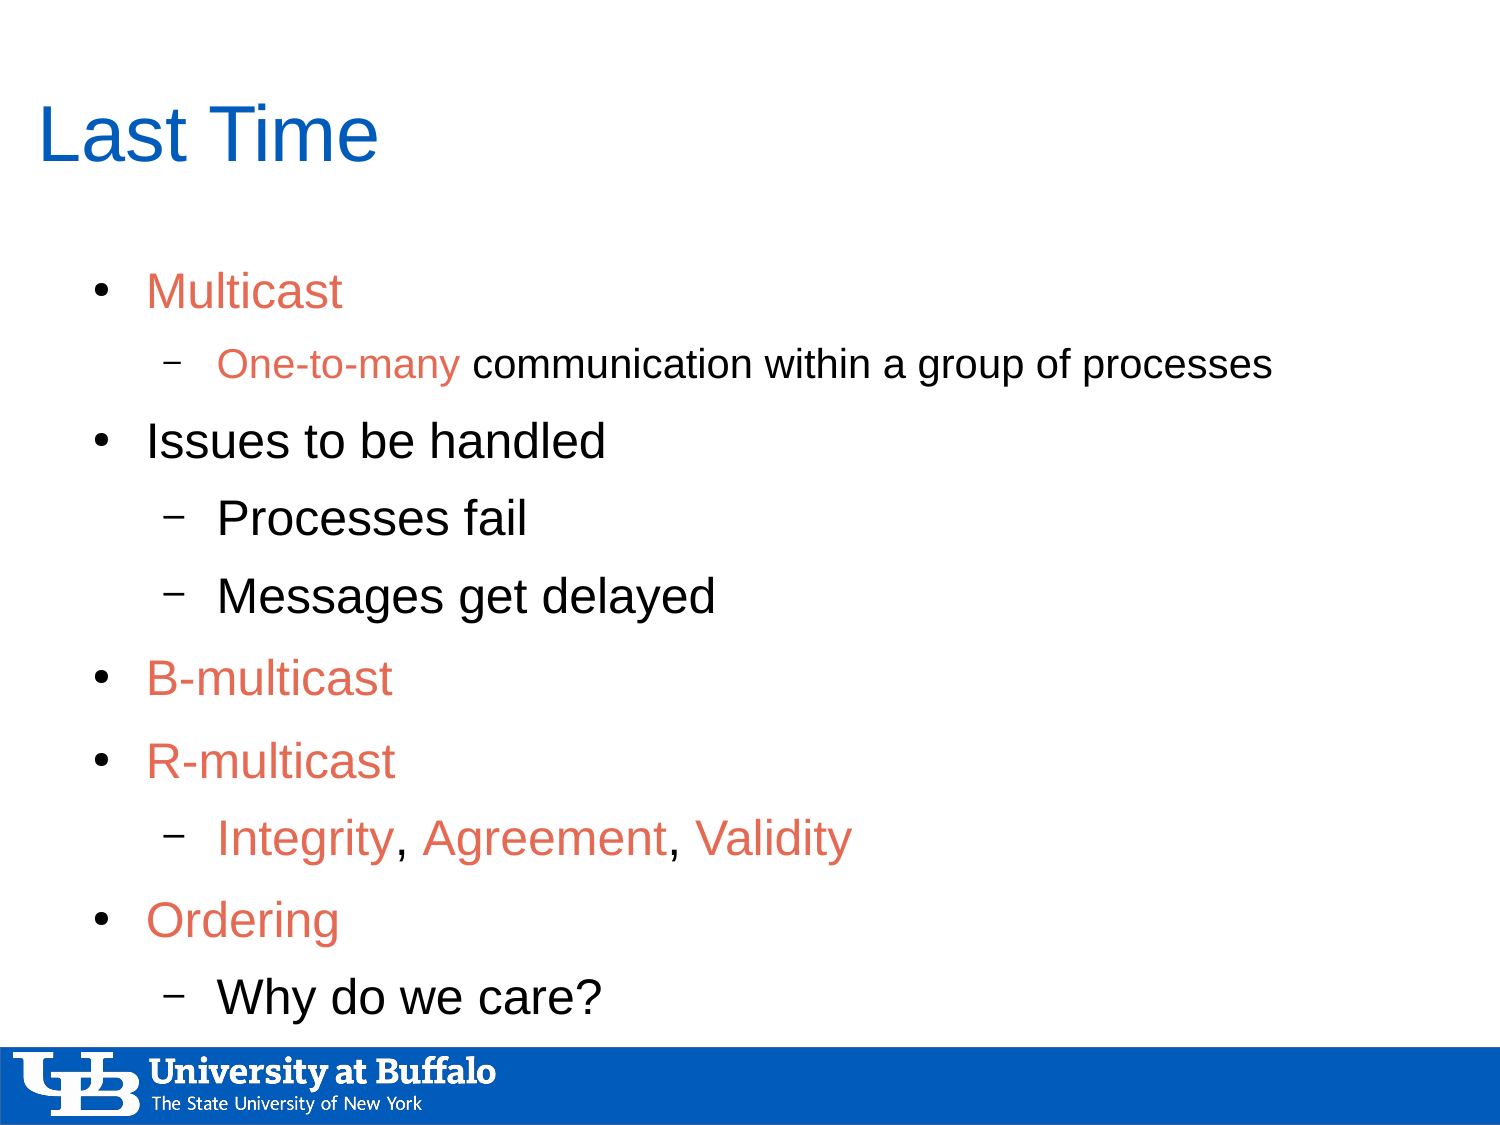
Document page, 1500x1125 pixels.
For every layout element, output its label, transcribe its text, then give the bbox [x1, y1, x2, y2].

title Last Time [37, 89, 1388, 179]
picture [13, 1052, 496, 1116]
list Multicast One-to-many communication within a group of processes Issues to be handled Processes fail Messages get delayed B-multicast R-multicast Integrity, Agreement, Validity Ordering Why do we care? [75, 263, 1425, 916]
